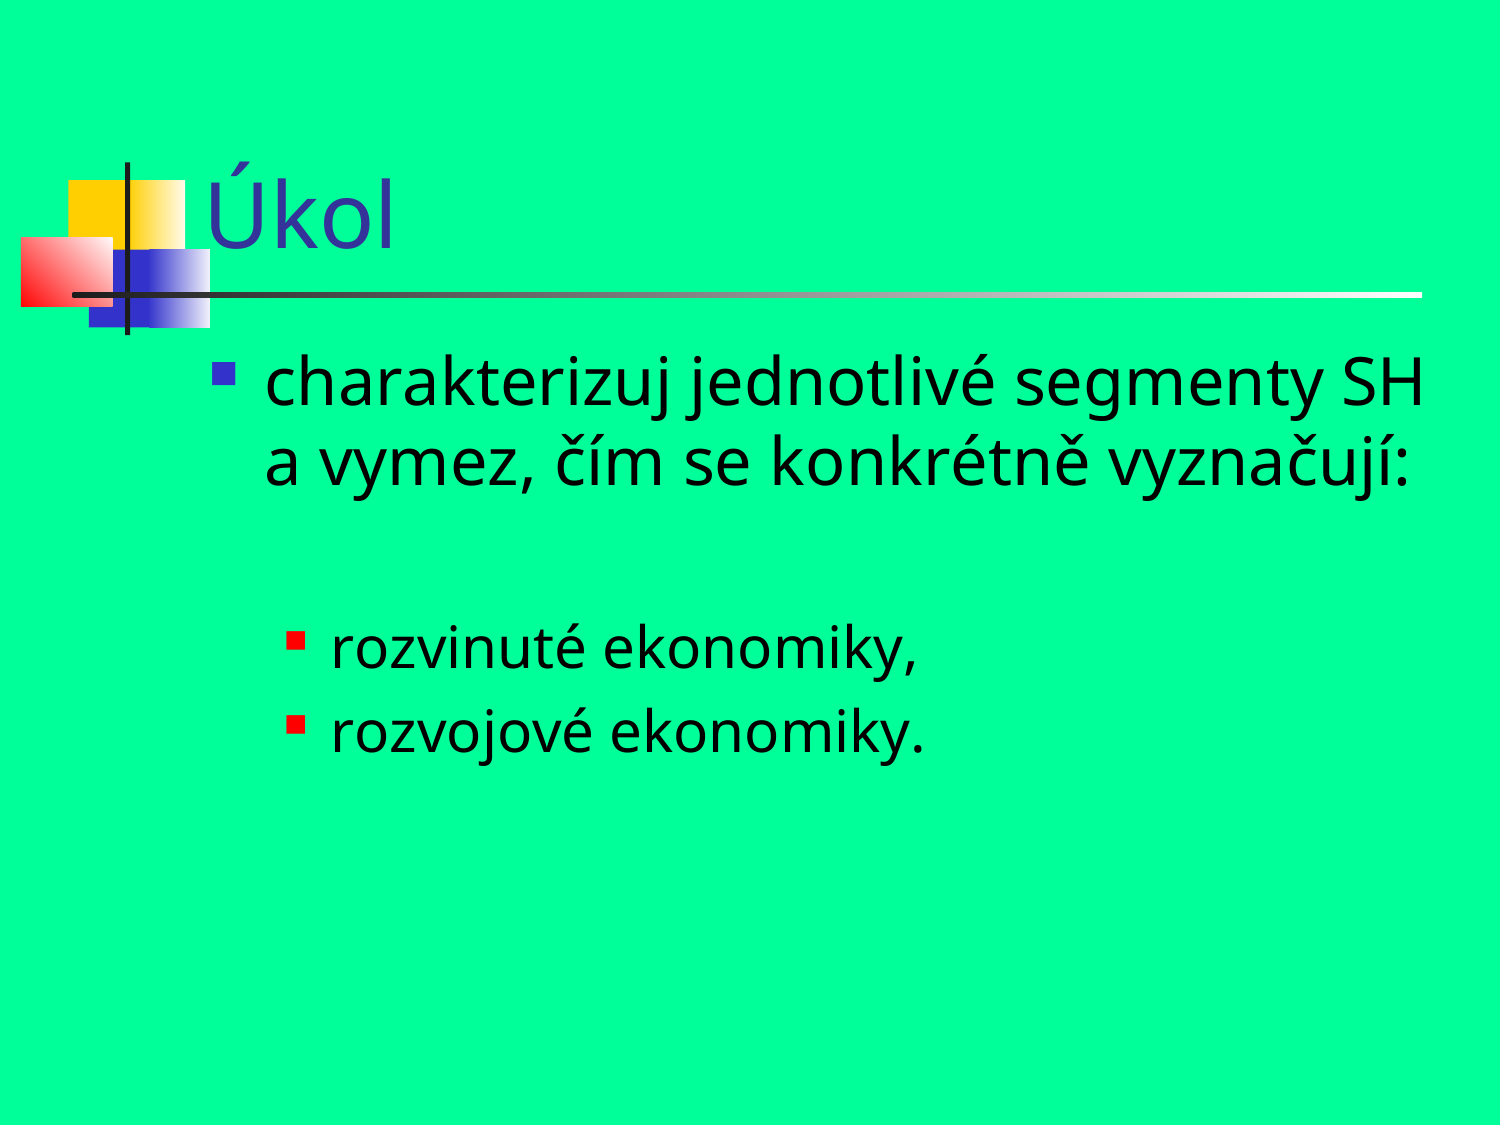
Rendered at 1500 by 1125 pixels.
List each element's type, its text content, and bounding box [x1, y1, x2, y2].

list charakterizuj jednotlivé segmenty SH a vymez, čím se konkrétně vyznačují: rozvinuté ekonomiky, rozvojové ekonomiky. [193, 331, 1469, 1007]
title Úkol [188, 35, 1468, 276]
